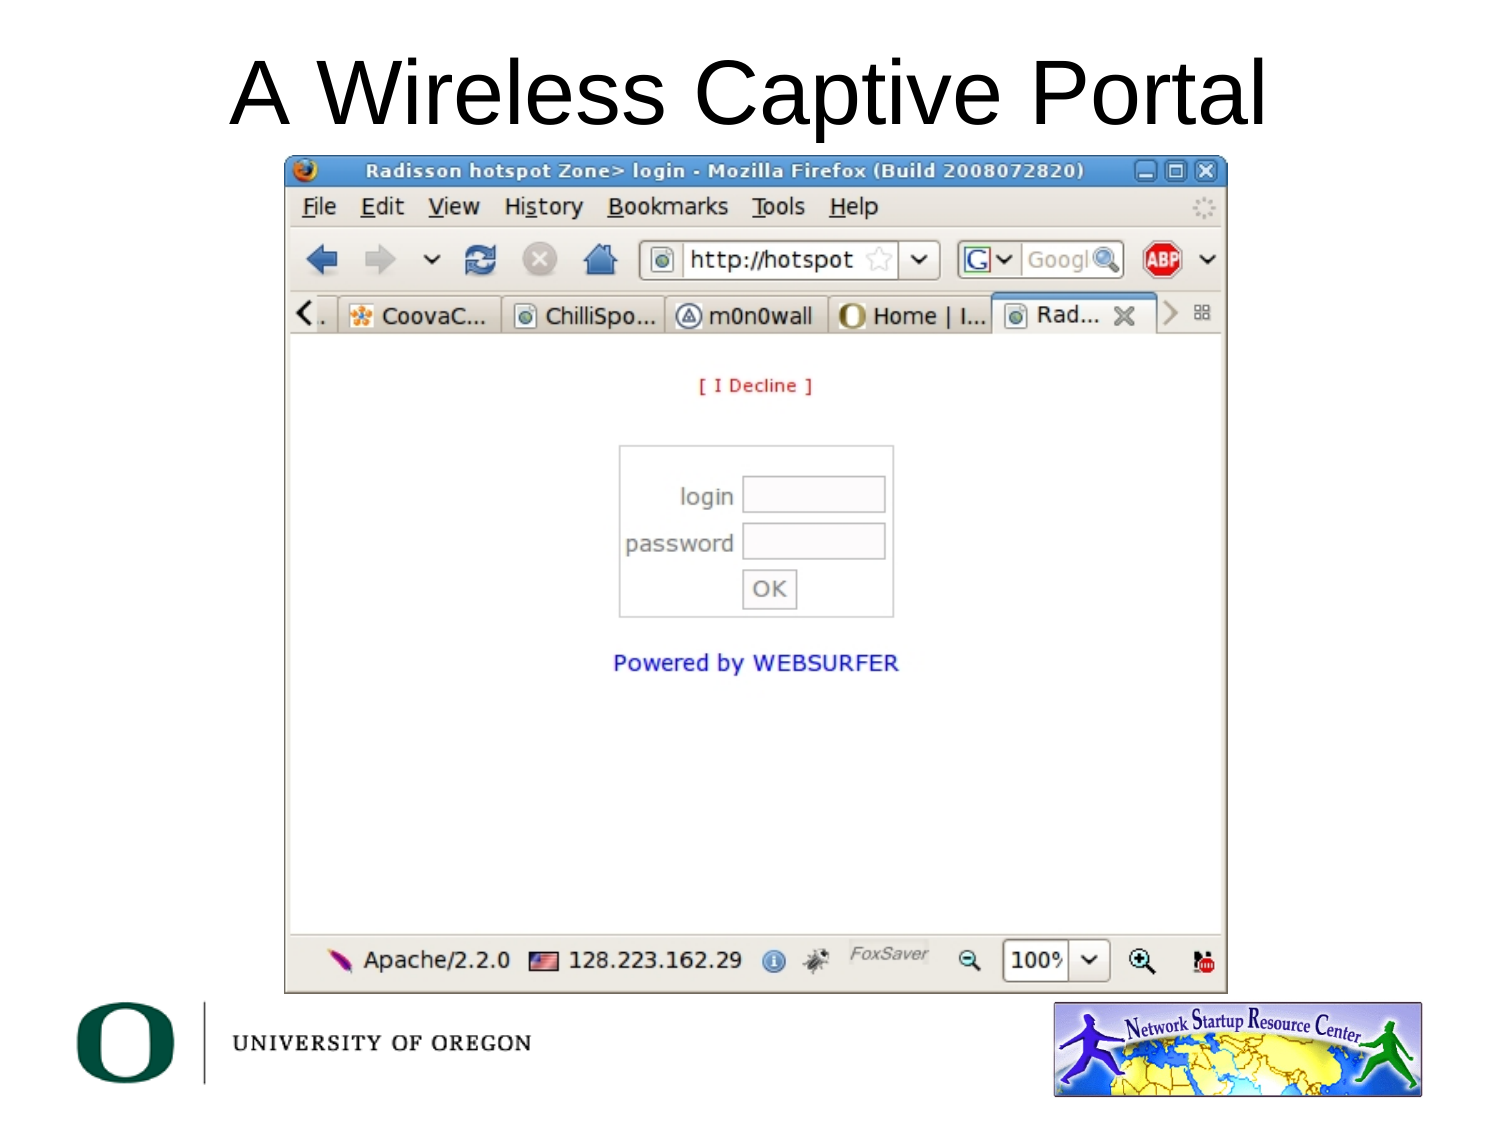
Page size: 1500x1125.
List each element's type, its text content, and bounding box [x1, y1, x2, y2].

picture [62, 998, 546, 1088]
picture [284, 155, 1228, 994]
title A Wireless Captive Portal [75, 15, 1426, 171]
picture [1050, 999, 1426, 1100]
